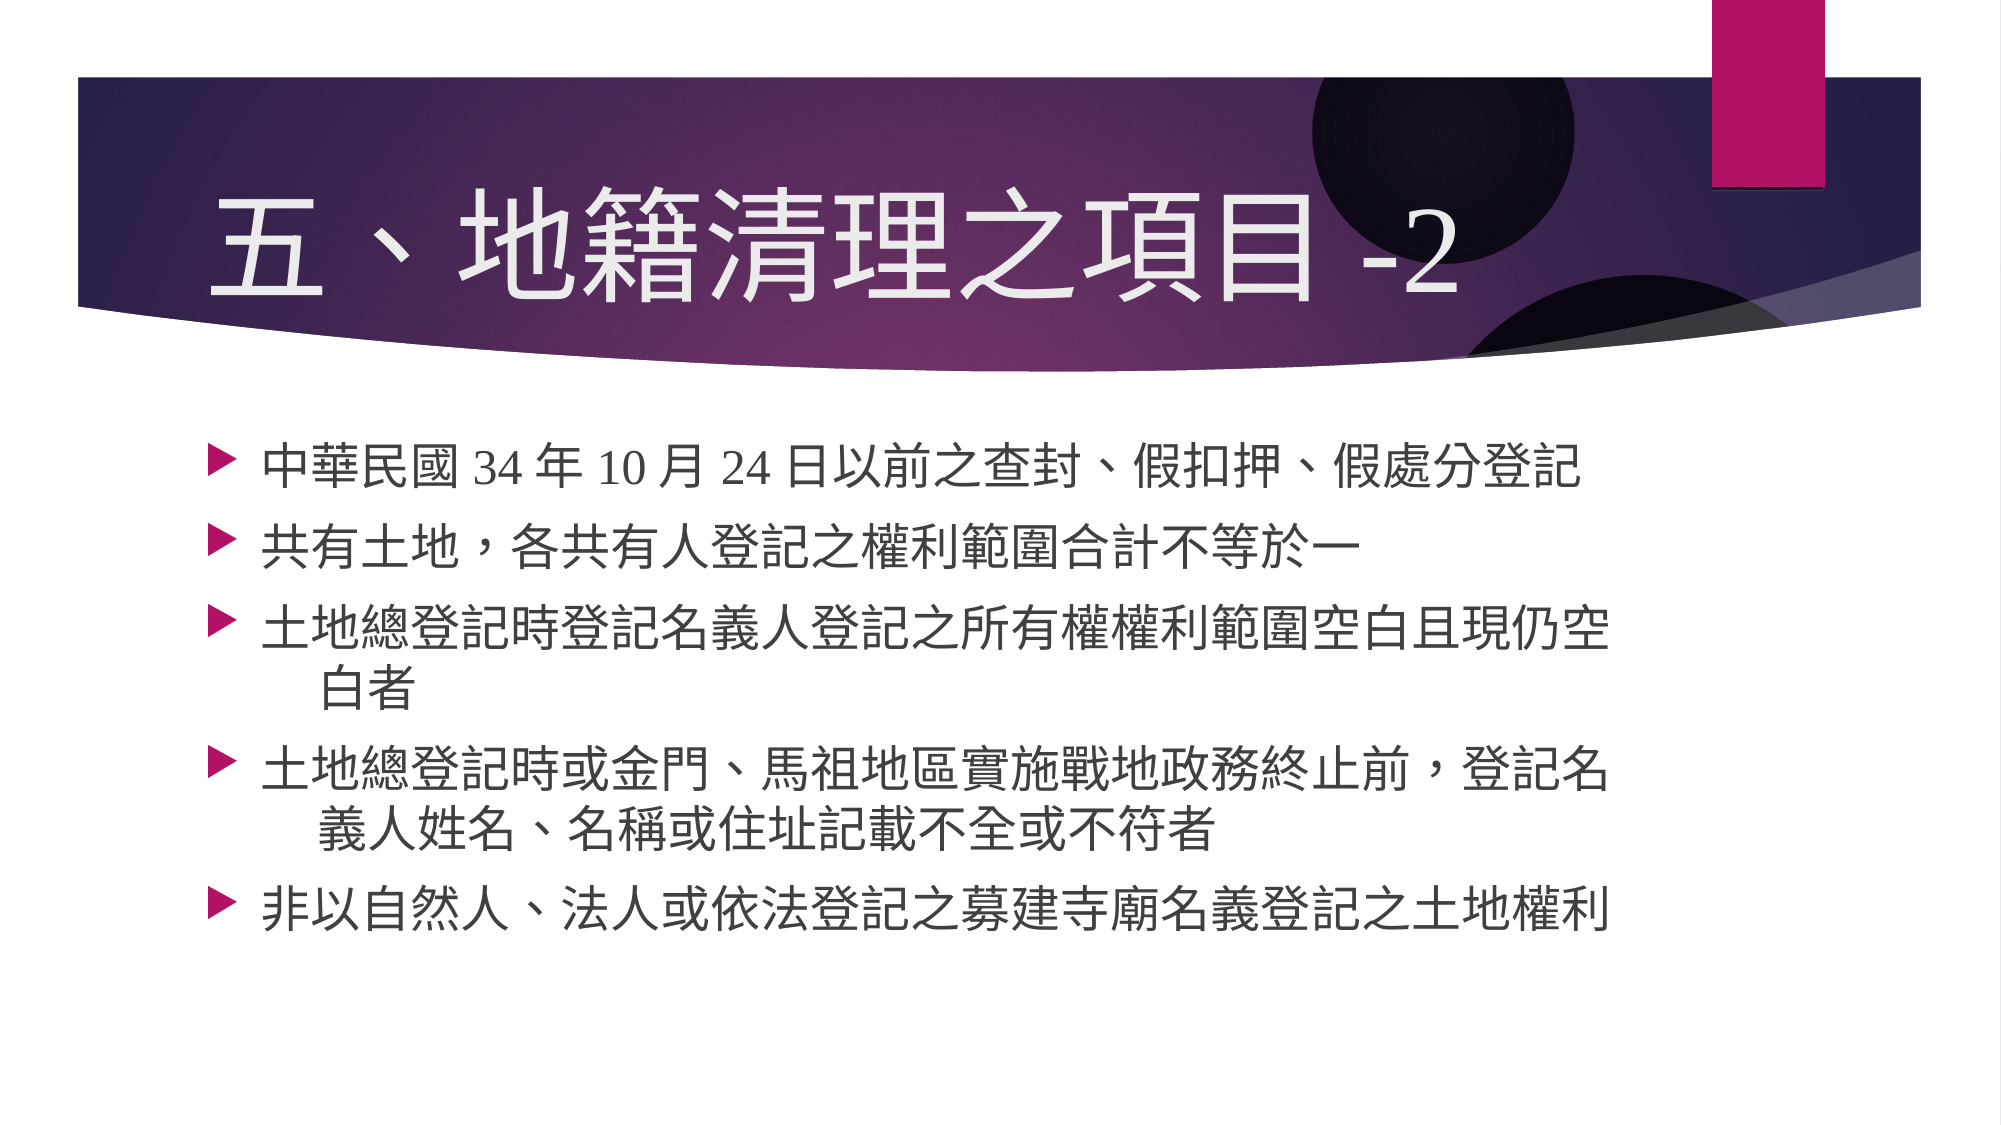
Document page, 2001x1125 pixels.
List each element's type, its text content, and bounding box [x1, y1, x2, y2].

list 中華民國34年10月24日以前之查封、假扣押、假處分登記 共有土地，各共有人登記之權利範圍合計不等於一 土地總登記時登記名義人登記之所有權權利範圍空白且現仍空白者 土地總登記時或金門、馬祖地區實施戰地政務終止前，登記名義人姓名、名稱或住址記載不全或不符者 非以自然人、法人或依法登記之募建寺廟名義登記之土地權利 [189, 427, 1638, 988]
title 五、地籍清理之項目-2 [189, 159, 1627, 276]
